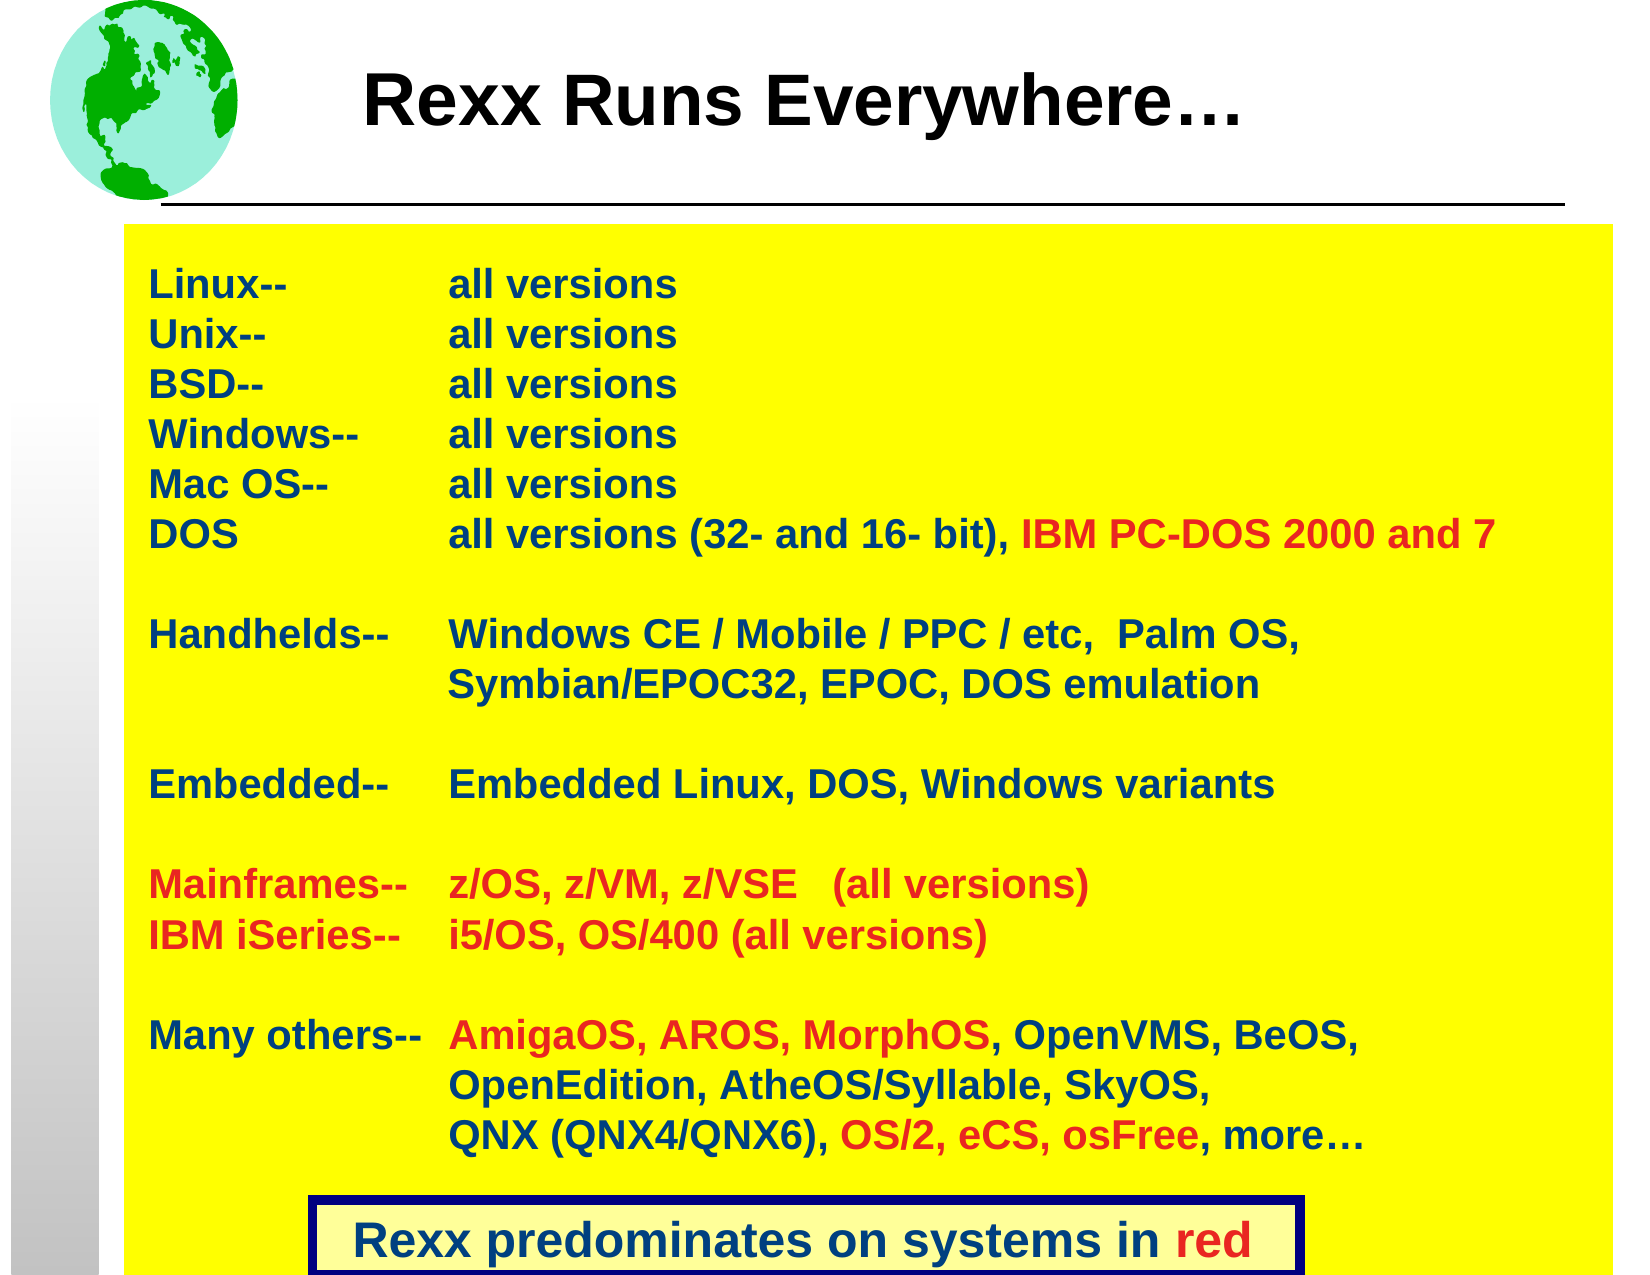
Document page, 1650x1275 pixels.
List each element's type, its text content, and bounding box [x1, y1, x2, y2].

text_box [125, 225, 1613, 1275]
text_box [11, 396, 99, 1275]
text_box Rexx predominates on systems in red [337, 1199, 1268, 1275]
text_box Linux-- all versions Unix-- all versions BSD-- all versions Windows-- all versions Mac OS-- all versions DOS all versions (32- and 16- bit), IBM PC-DOS 2000 and 7 Handhelds-- Windows CE / Mobile / PPC / etc, Palm OS, Symbian/EPOC32, EPOC, DOS emulation Embedded-- Embedded Linux, DOS, Windows variants Mainframes-- z/OS, z/VM, z/VSE (all versions) IBM iSeries-- i5/OS, OS/400 (all versions) Many others-- AmigaOS, AROS, MorphOS, OpenVMS, BeOS, OpenEdition, AtheOS/Syllable, SkyOS, QNX (QNX4/QNX6), OS/2, eCS, osFree, more… [133, 249, 1525, 1266]
list Rexx Runs Everywhere… [362, 49, 1313, 151]
picture [50, 0, 238, 201]
